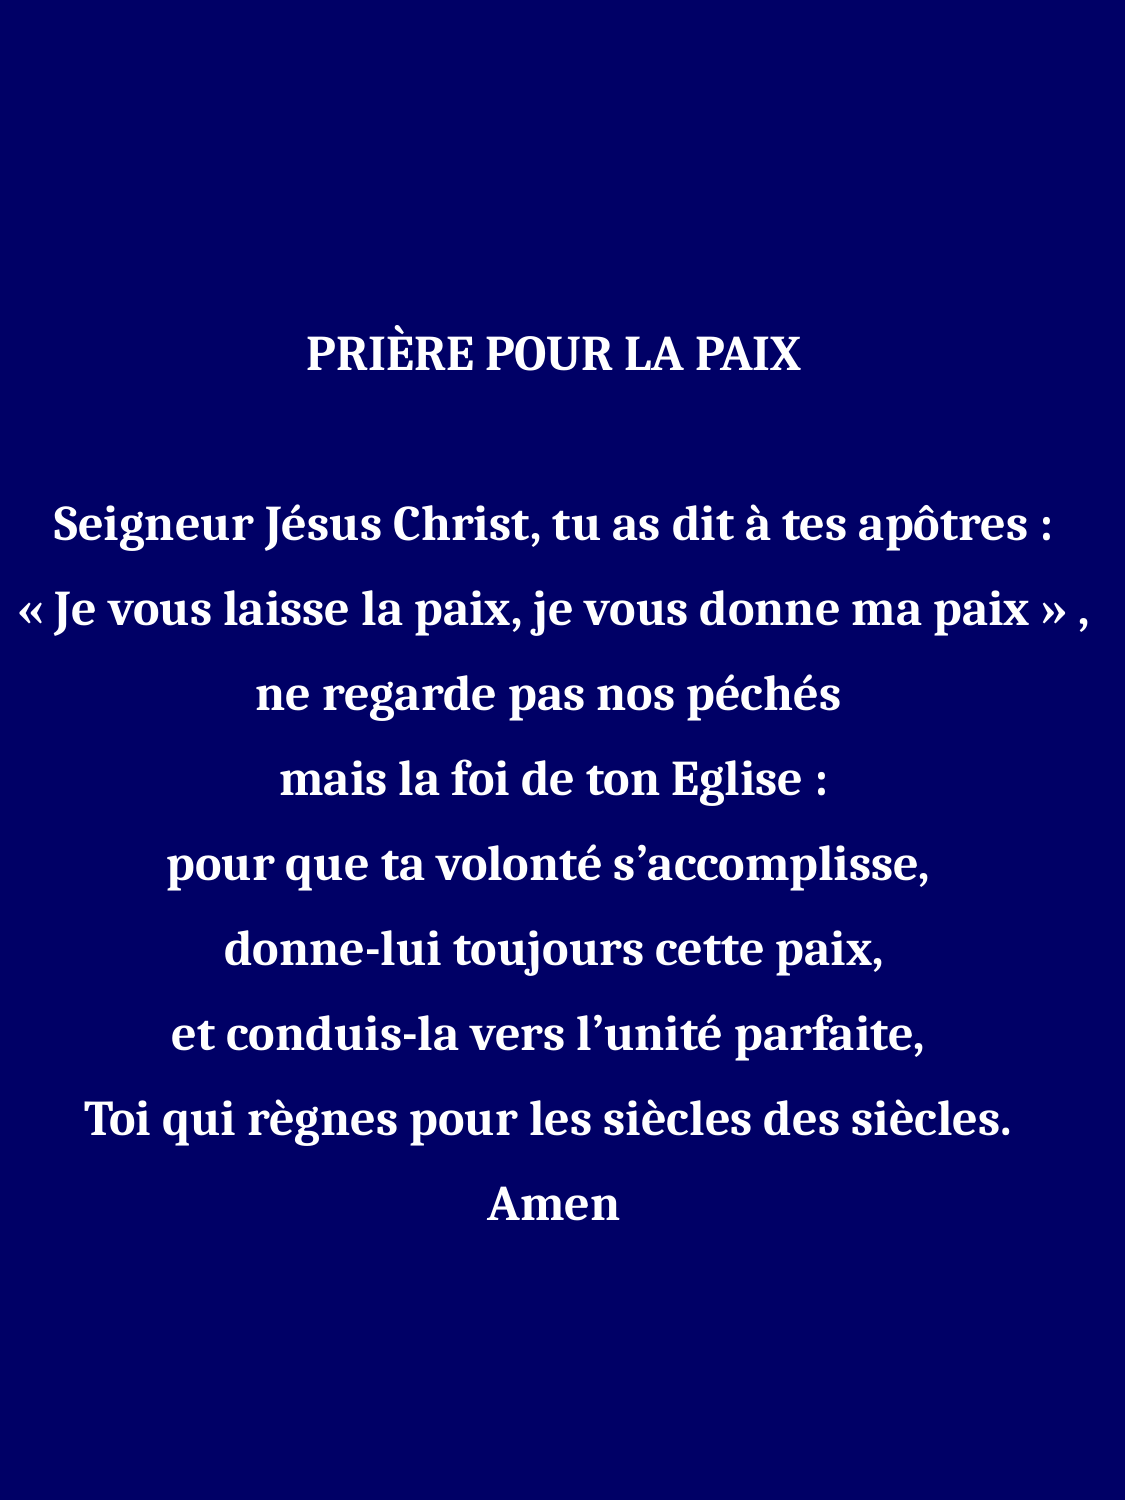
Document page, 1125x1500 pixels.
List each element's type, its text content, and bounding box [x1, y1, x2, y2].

text_box PRIÈRE POUR LA PAIX Seigneur Jésus Christ, tu as dit à tes apôtres : « Je vous laisse la paix, je vous donne ma paix » , ne regarde pas nos péchés mais la foi de ton Eglise : pour que ta volonté s’accomplisse, donne-lui toujours cette paix, et conduis-la vers l’unité parfaite, Toi qui règnes pour les siècles des siècles. Amen [0, 312, 1125, 1238]
